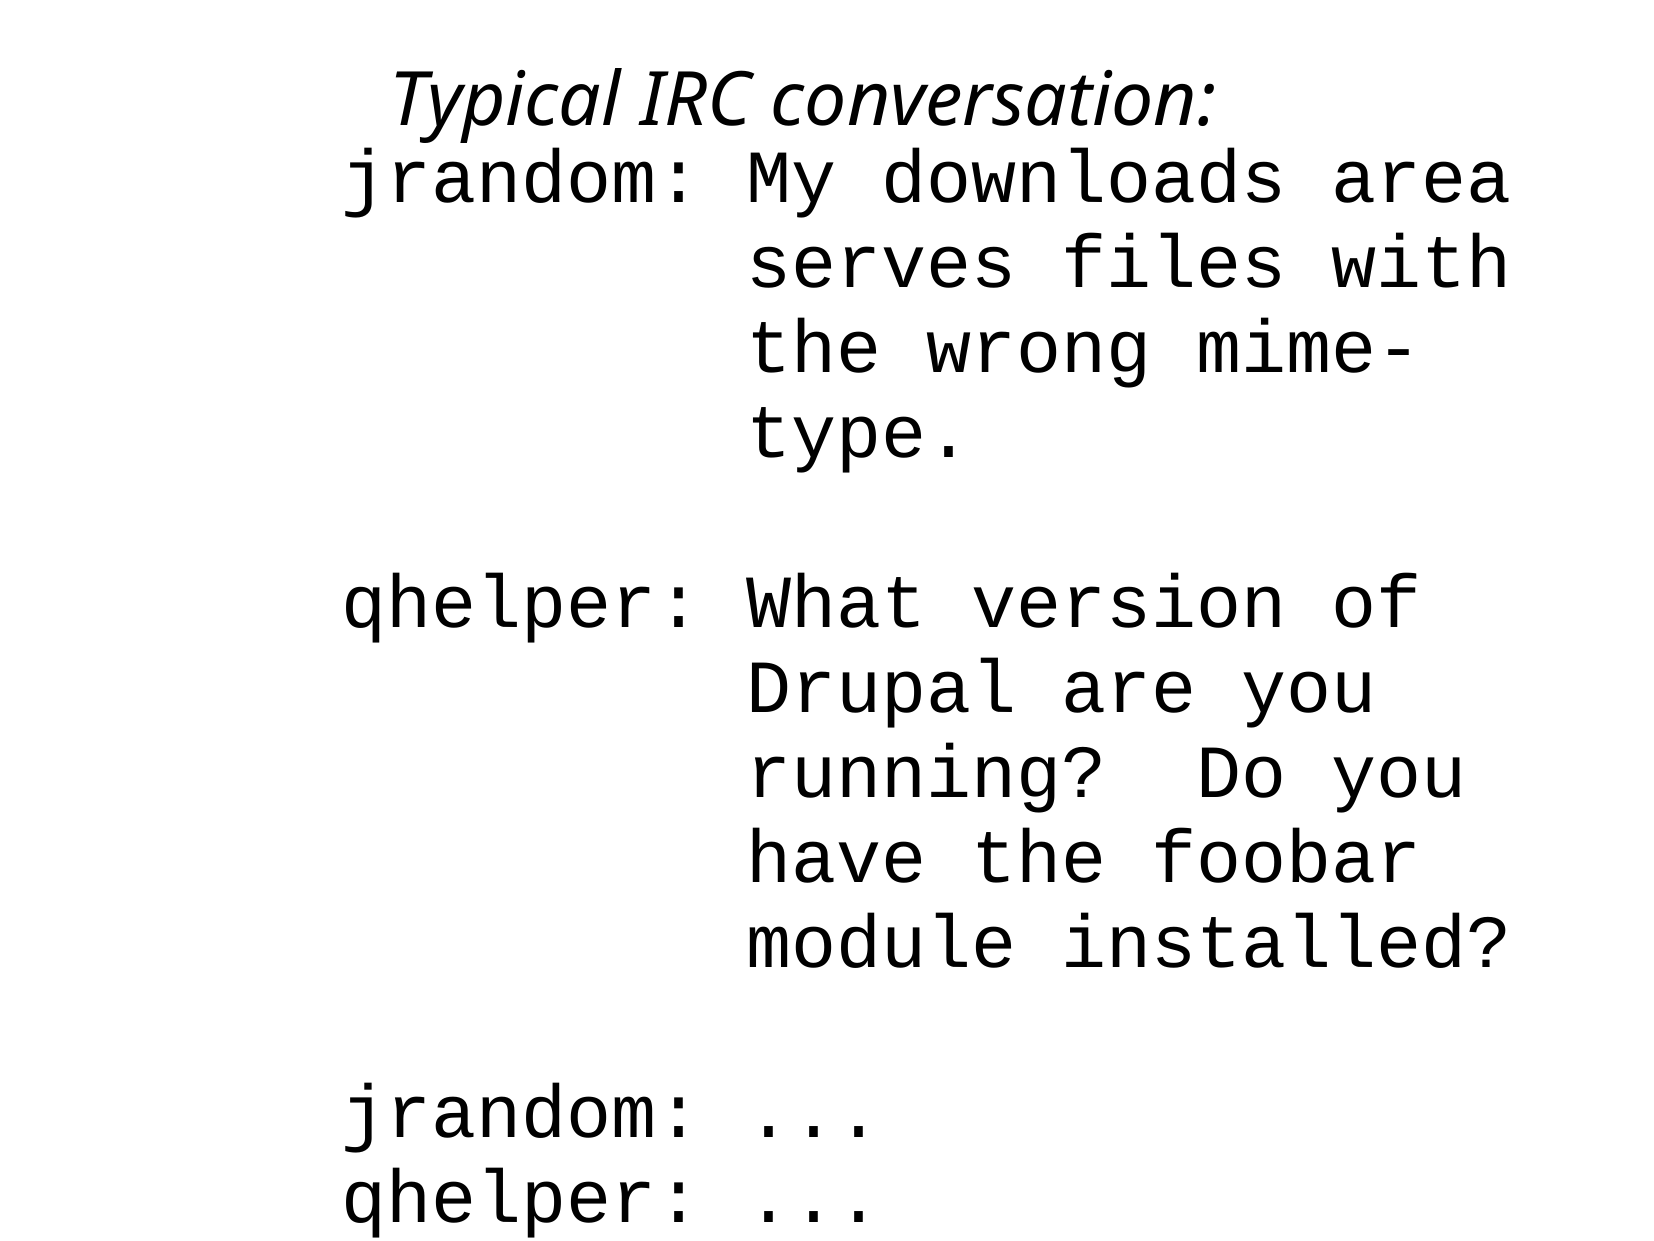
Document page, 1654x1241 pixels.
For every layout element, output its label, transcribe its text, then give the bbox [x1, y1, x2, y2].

text_box jrandom: My downloads area serves files with the wrong mime- type. qhelper: What version of Drupal are you running? Do you have the foobar module installed? jrandom: ... qhelper: ... [326, 132, 1501, 1215]
text_box Typical IRC conversation: [375, 37, 1317, 146]
